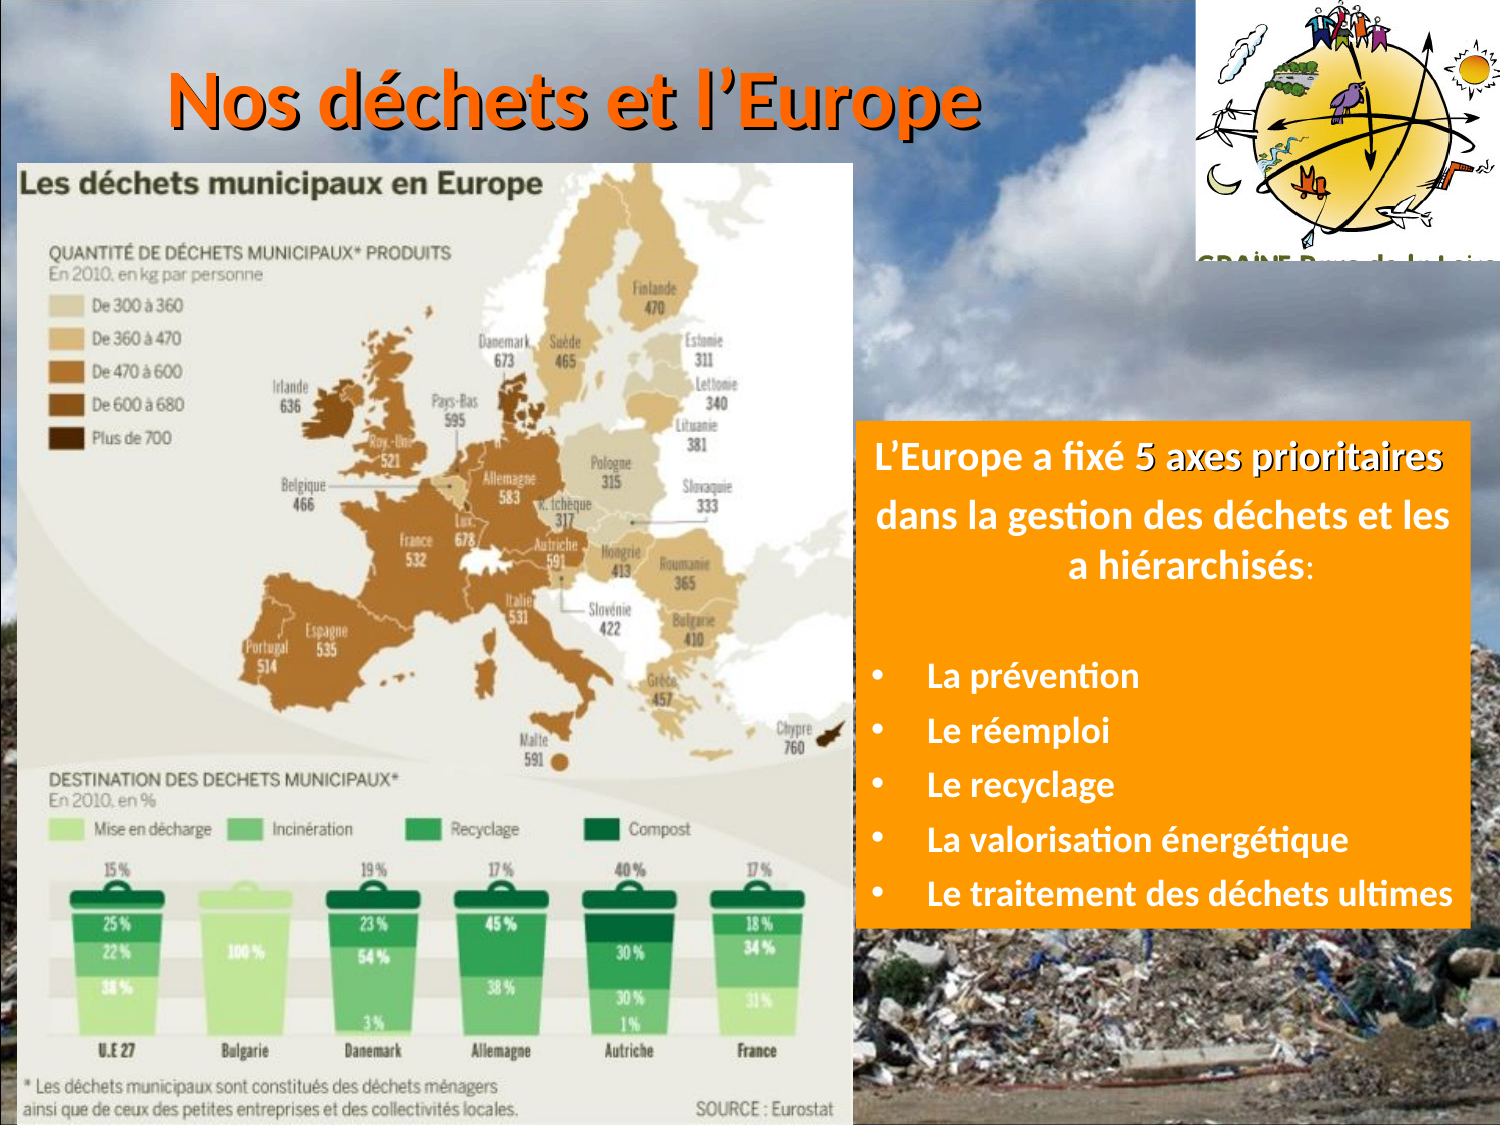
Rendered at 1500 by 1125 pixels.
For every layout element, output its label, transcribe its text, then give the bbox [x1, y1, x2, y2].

title Nos déchets et l’Europe [0, 0, 1250, 188]
list L’Europe a fixé 5 axes prioritaires dans la gestion des déchets et les a hiérarchisés: La prévention Le réemploi Le recyclage La valorisation énergétique Le traitement des déchets ultimes [856, 420, 1471, 929]
picture [0, 0, 1500, 1125]
